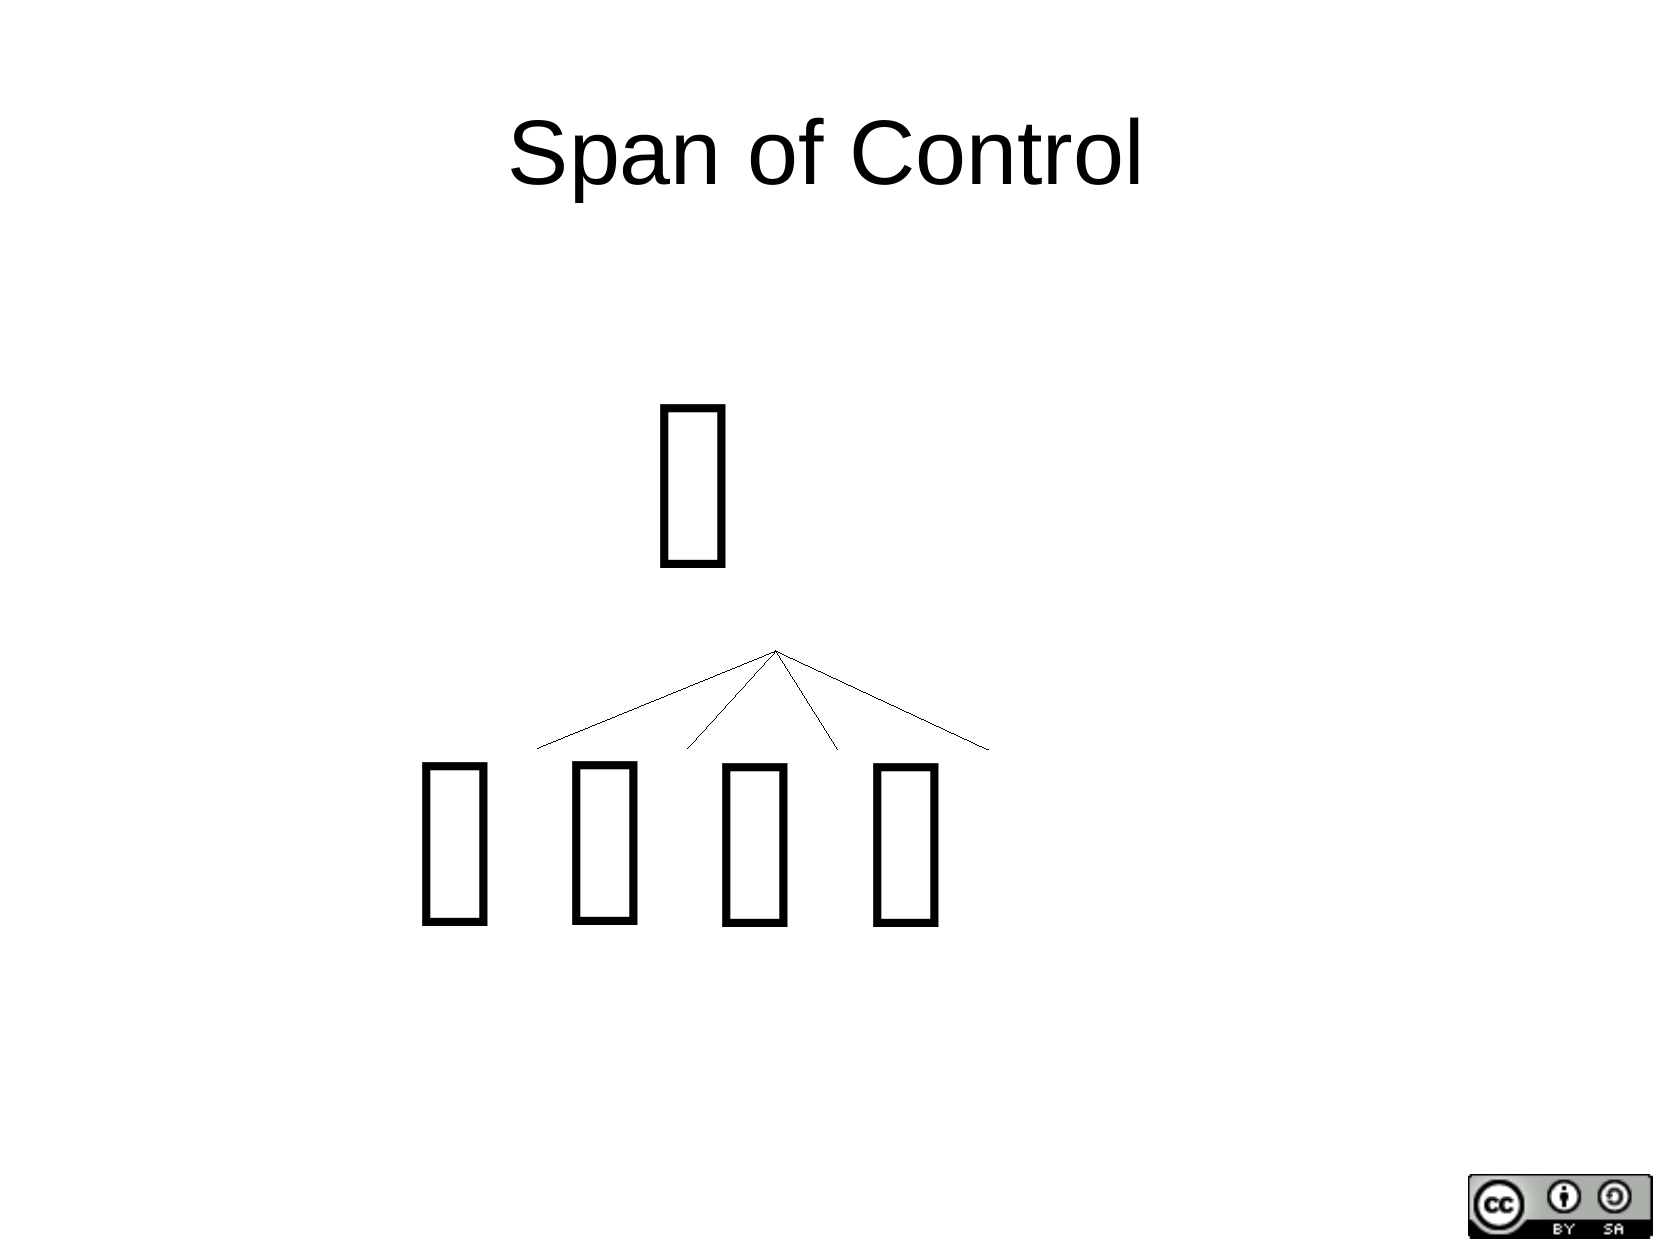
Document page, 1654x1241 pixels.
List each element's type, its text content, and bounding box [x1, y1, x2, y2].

title Span of Control [82, 49, 1571, 257]
text_box  [676, 748, 826, 1009]
picture [1468, 1174, 1653, 1239]
text_box  [700, 749, 850, 1011]
text_box  [638, 390, 914, 651]
text_box  [400, 748, 676, 1009]
text_box  [850, 749, 1126, 1011]
